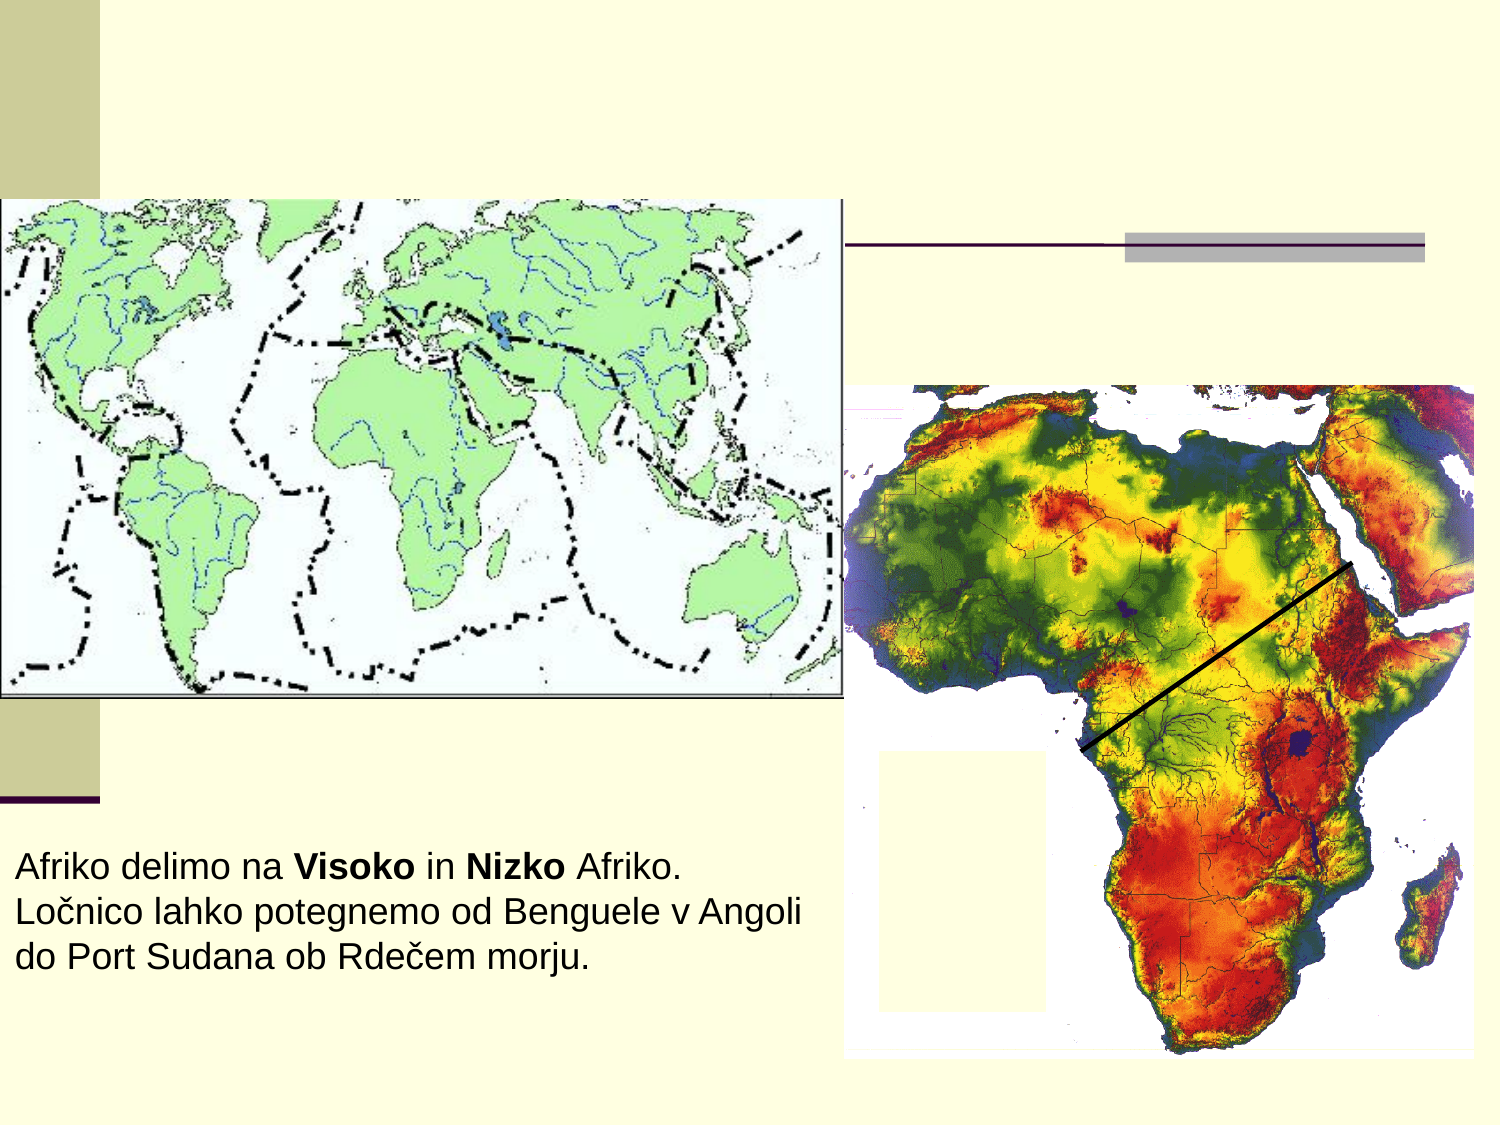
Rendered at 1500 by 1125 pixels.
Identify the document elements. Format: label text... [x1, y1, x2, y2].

picture [0, 199, 1474, 1059]
text_box [879, 751, 1046, 1012]
text_box Afriko delimo na Visoko in Nizko Afriko. Ločnico lahko potegnemo od Benguele v Angoli do Port Sudana ob Rdečem morju. [0, 834, 845, 1030]
